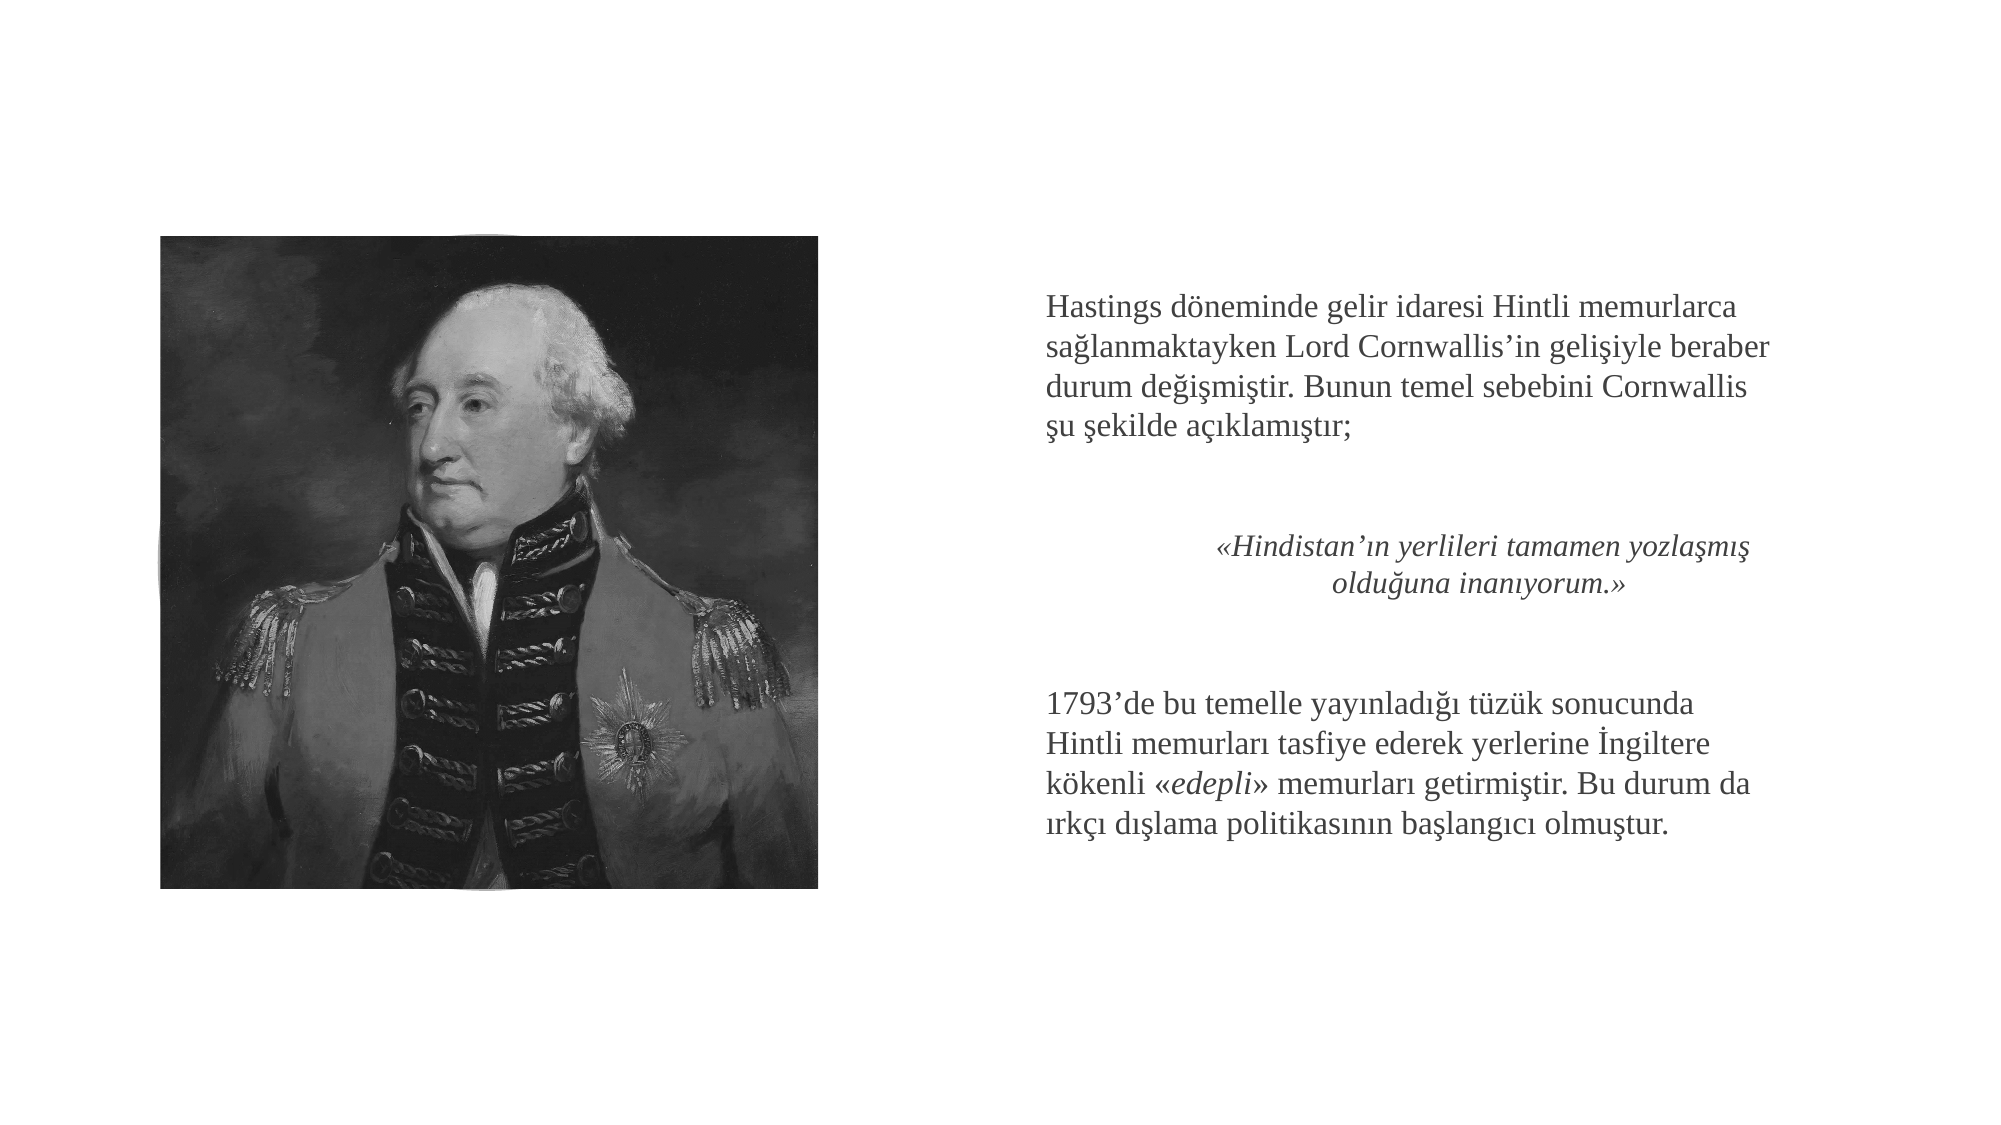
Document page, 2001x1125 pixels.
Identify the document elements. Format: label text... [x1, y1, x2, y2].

list Hastings döneminde gelir idaresi Hintli memurlarca sağlanmaktayken Lord Cornwallis’in gelişiyle beraber durum değişmiştir. Bunun temel sebebini Cornwallis şu şekilde açıklamıştır; «Hindistan’ın yerlileri tamamen yozlaşmış olduğuna inanıyorum.» 1793’de bu temelle yayınladığı tüzük sonucunda Hintli memurları tasfiye ederek yerlerine İngiltere kökenli «edepli» memurları getirmiştir. Bu durum da ırkçı dışlama politikasının başlangıcı olmuştur. [1026, 236, 1791, 889]
picture [160, 236, 819, 889]
text_box [949, 158, 1868, 968]
